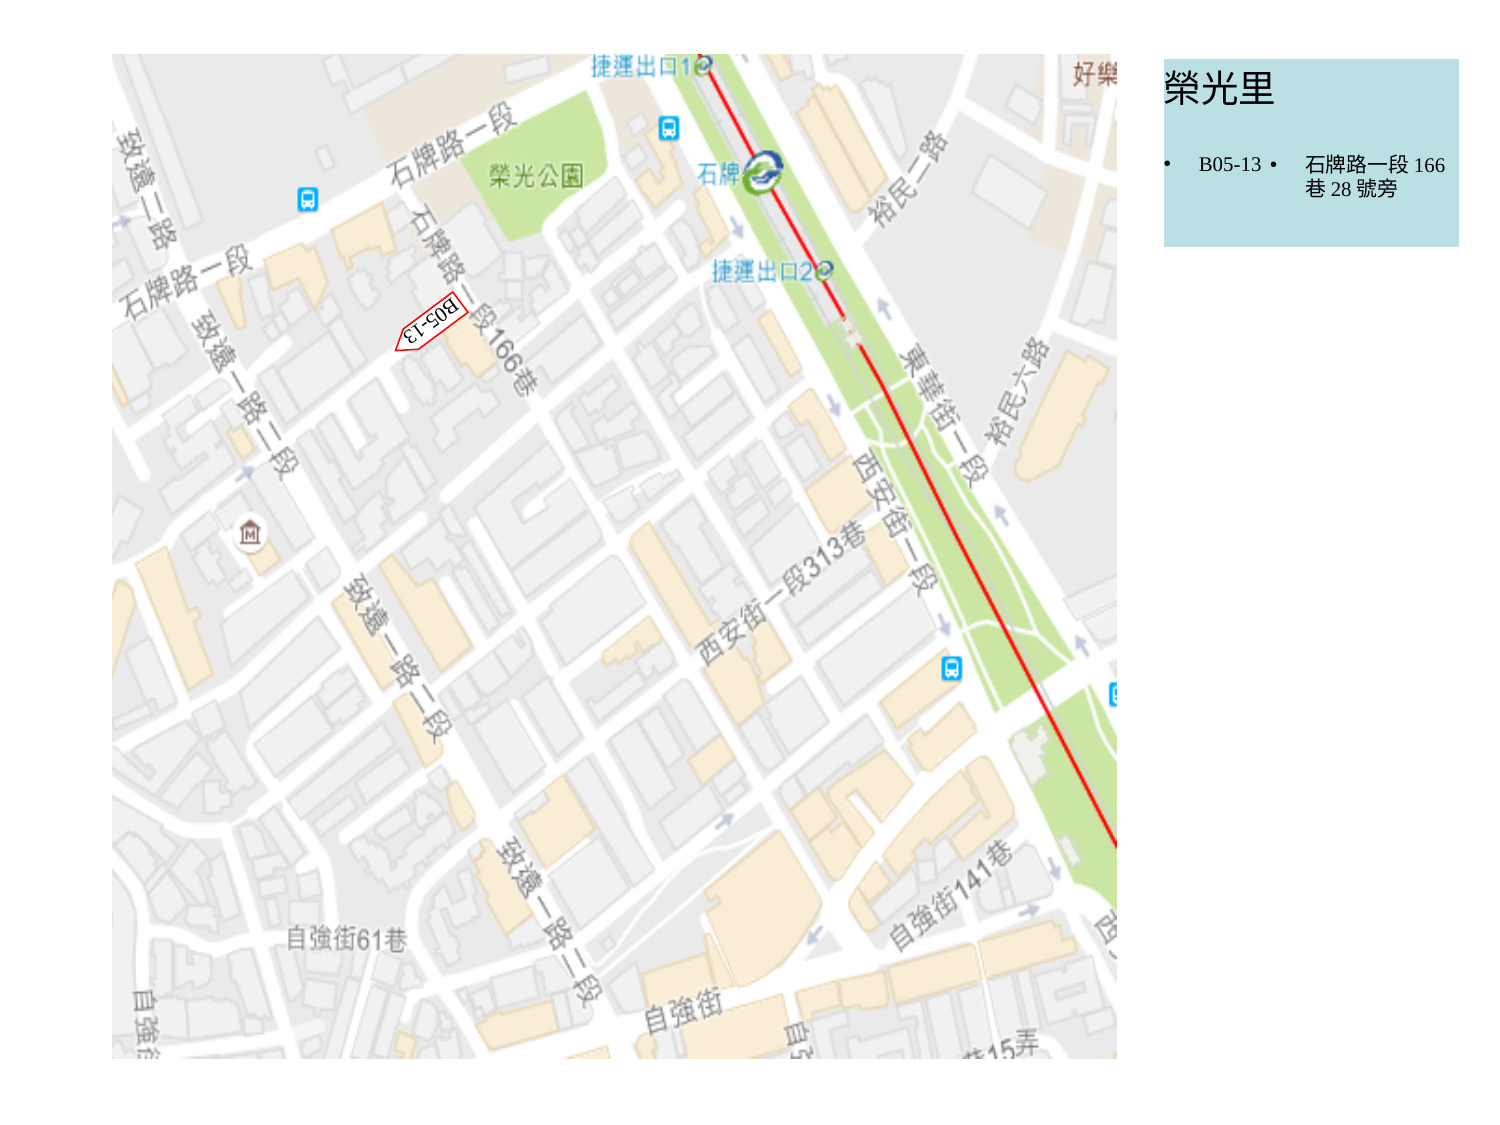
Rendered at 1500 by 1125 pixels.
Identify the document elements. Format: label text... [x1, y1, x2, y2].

table_header 榮光里 [1164, 59, 1459, 153]
table_cell 石牌路一段166巷28號旁 [1270, 153, 1459, 247]
picture [112, 54, 1117, 1059]
table_cell B05-13 [1164, 153, 1270, 247]
text_box B05-13 [395, 292, 469, 351]
